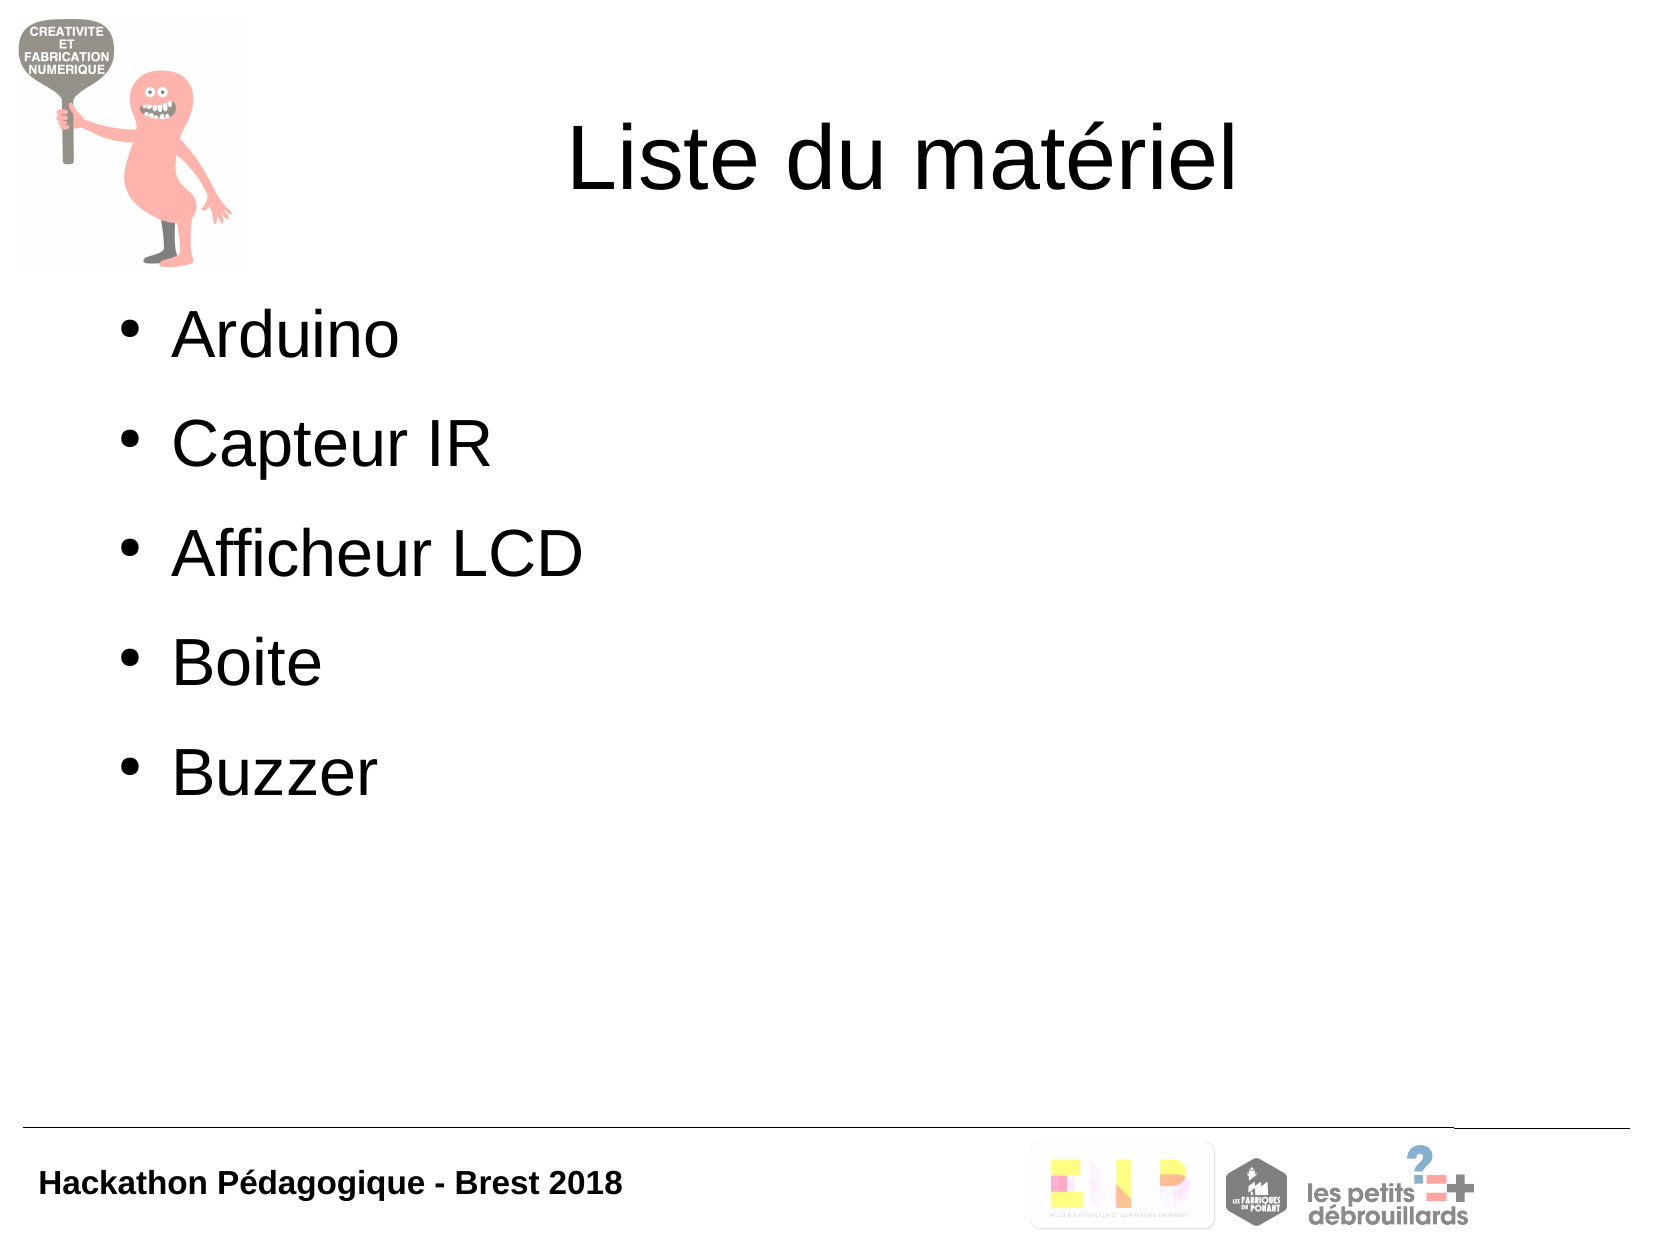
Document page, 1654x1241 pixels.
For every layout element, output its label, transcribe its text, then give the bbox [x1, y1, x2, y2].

picture [15, 18, 243, 269]
text_box Hackathon Pédagogique - Brest 2018 [23, 1157, 945, 1210]
picture [1308, 1145, 1474, 1225]
picture [1015, 1127, 1287, 1241]
list Arduino Capteur IR Afficheur LCD Boite Buzzer [82, 290, 1571, 1109]
title Liste du matériel [236, 49, 1571, 257]
